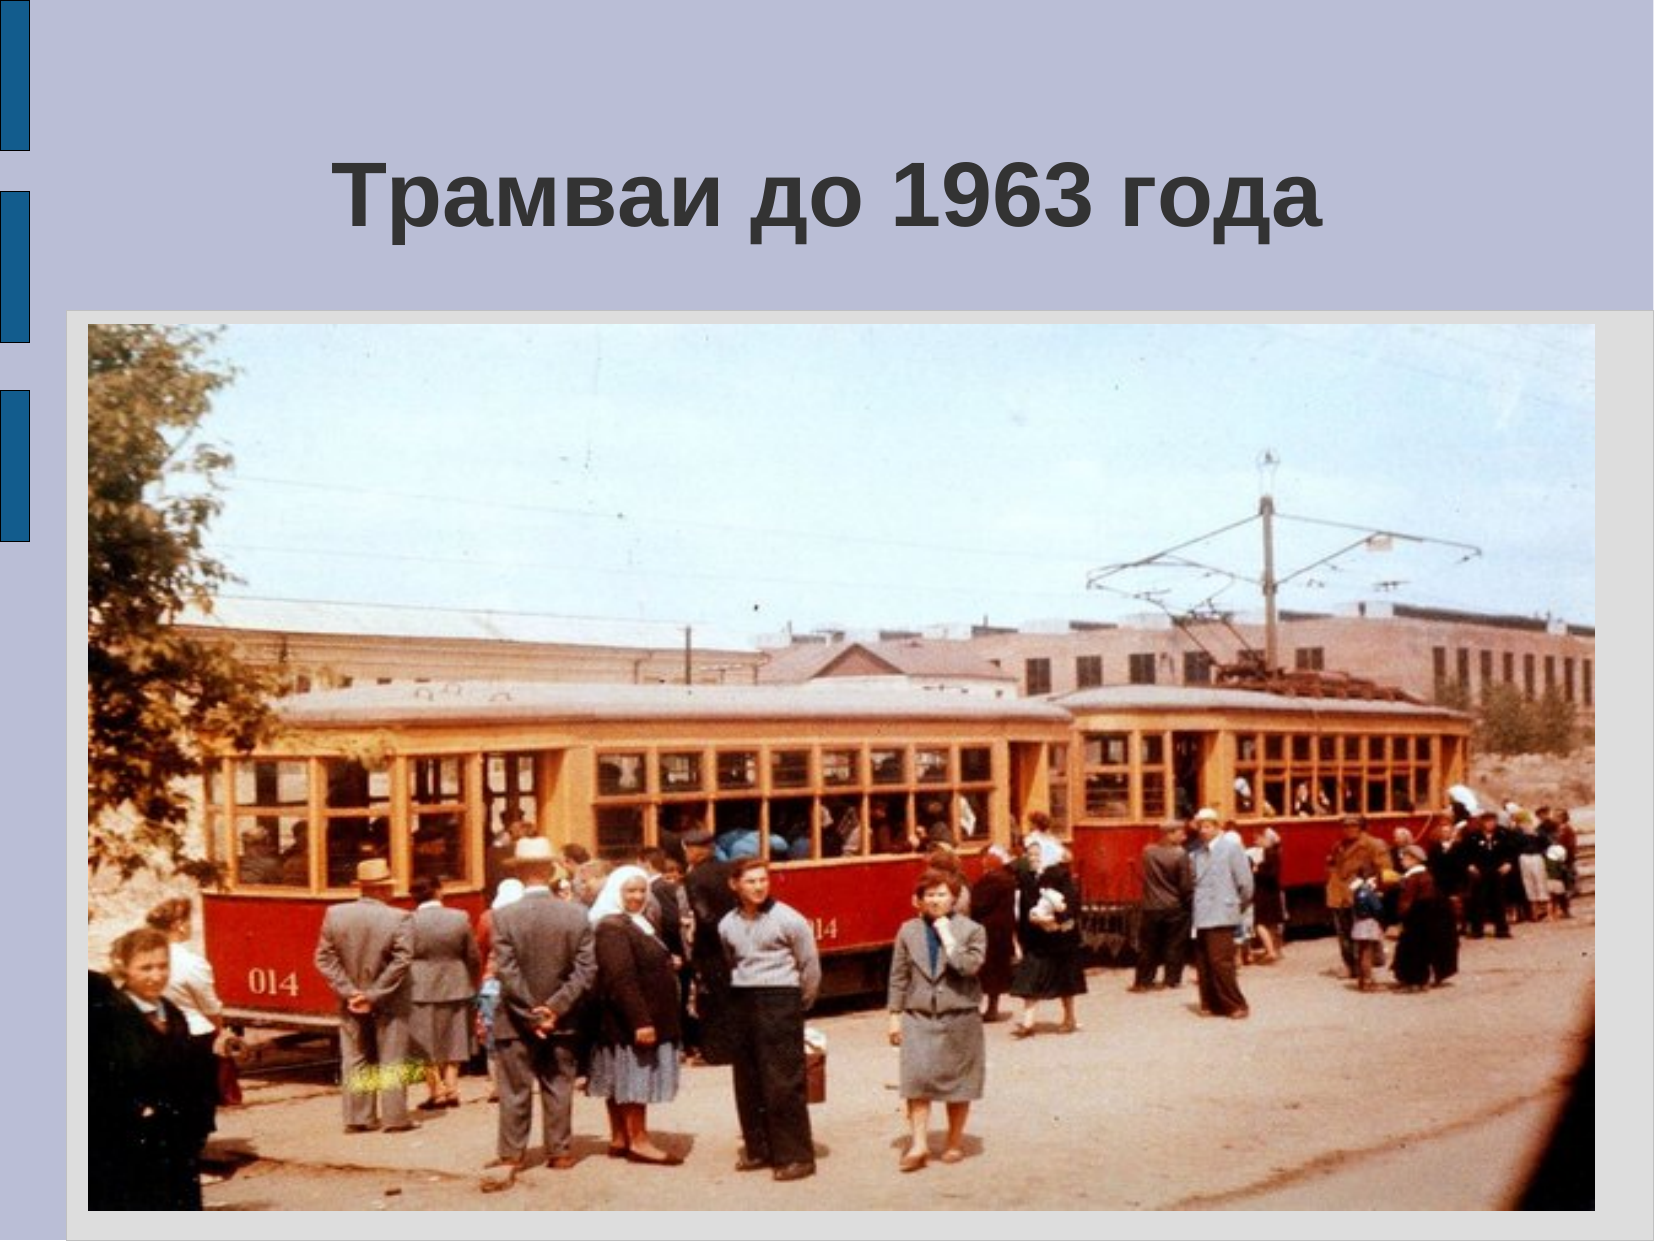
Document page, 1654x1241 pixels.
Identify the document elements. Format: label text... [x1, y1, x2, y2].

title Трамваи до 1963 года [121, 91, 1534, 299]
picture [88, 324, 1595, 1211]
